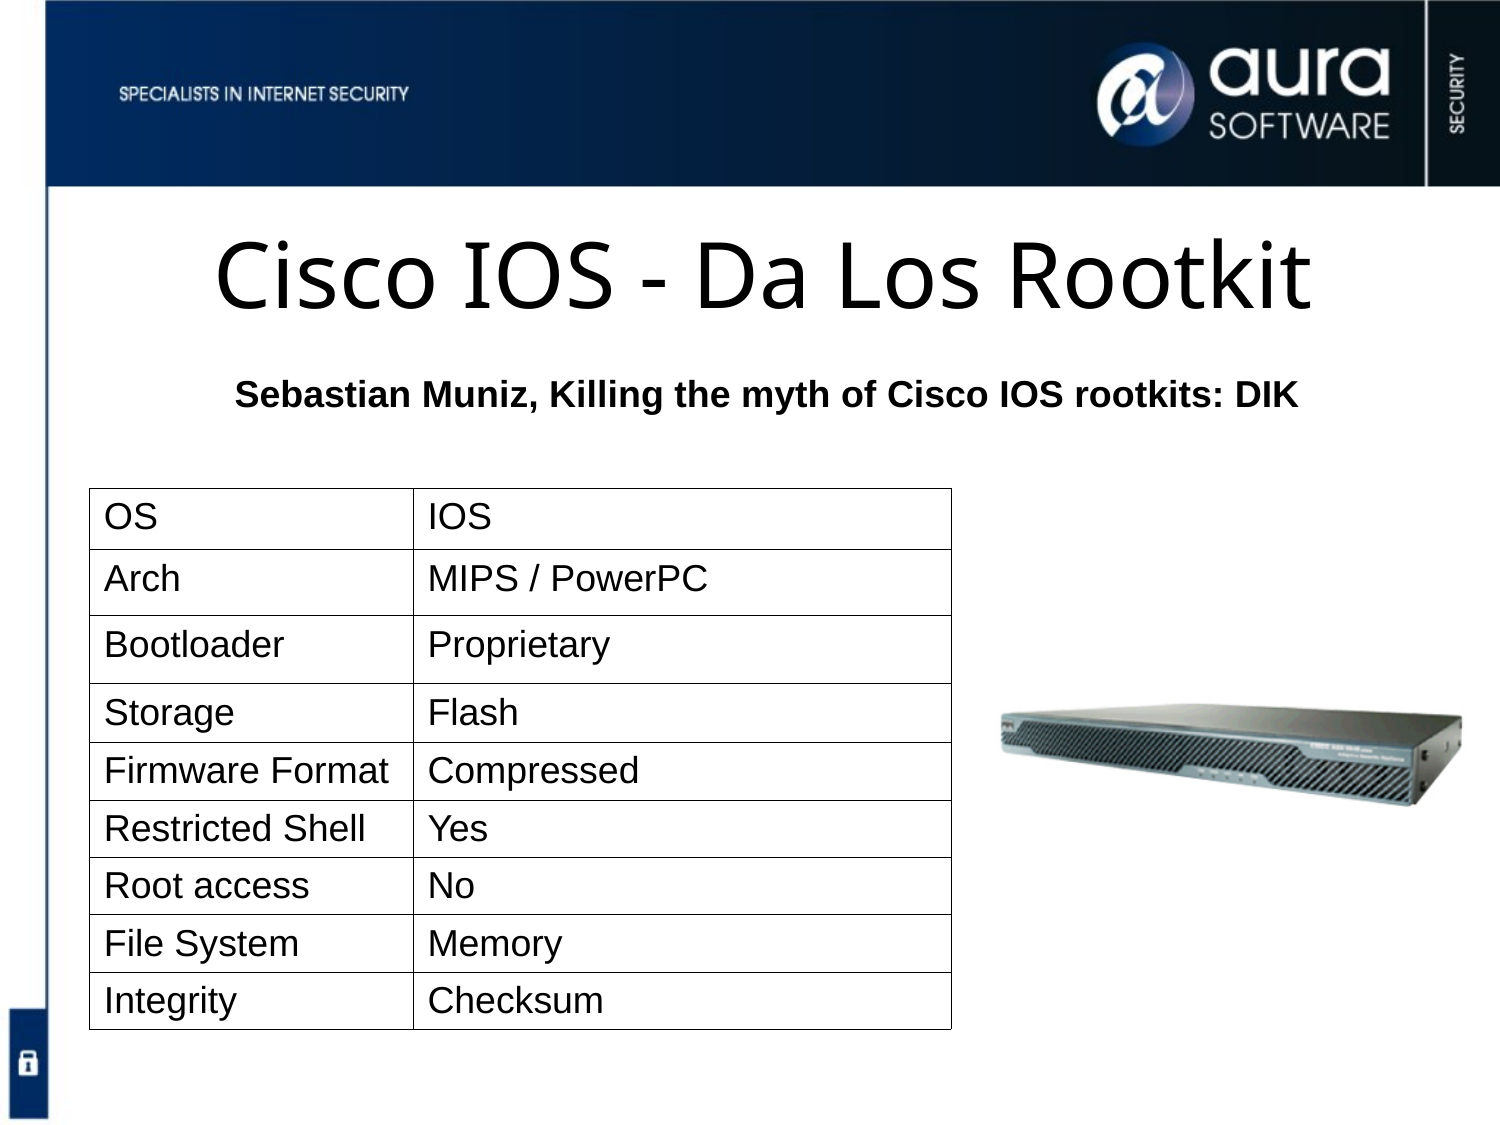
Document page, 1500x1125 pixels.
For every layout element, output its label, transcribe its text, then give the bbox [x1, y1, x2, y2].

table_cell Arch [90, 550, 413, 615]
table_cell Firmware Format [90, 743, 413, 800]
table_cell Storage [90, 684, 413, 742]
table_header OS [90, 489, 413, 549]
table_header IOS [414, 489, 951, 549]
text_box Sebastian Muniz, Killing the myth of Cisco IOS rootkits: DIK [206, 366, 1359, 485]
table_cell Memory [414, 915, 951, 972]
table_cell MIPS / PowerPC [414, 550, 951, 615]
table_cell Restricted Shell [90, 801, 413, 857]
title Cisco IOS - Da Los Rootkit [88, 192, 1439, 355]
table_cell Flash [414, 684, 951, 742]
table_cell Root access [90, 858, 413, 914]
table_cell No [414, 858, 951, 914]
table_cell Bootloader [90, 616, 413, 683]
table_cell Integrity [90, 973, 413, 1029]
table_cell File System [90, 915, 413, 972]
list [88, 489, 1490, 1093]
table_cell Compressed [414, 743, 951, 800]
table_cell Proprietary [414, 616, 951, 683]
table_cell Checksum [414, 973, 951, 1029]
picture [0, 0, 1500, 1125]
table_cell Yes [414, 801, 951, 857]
